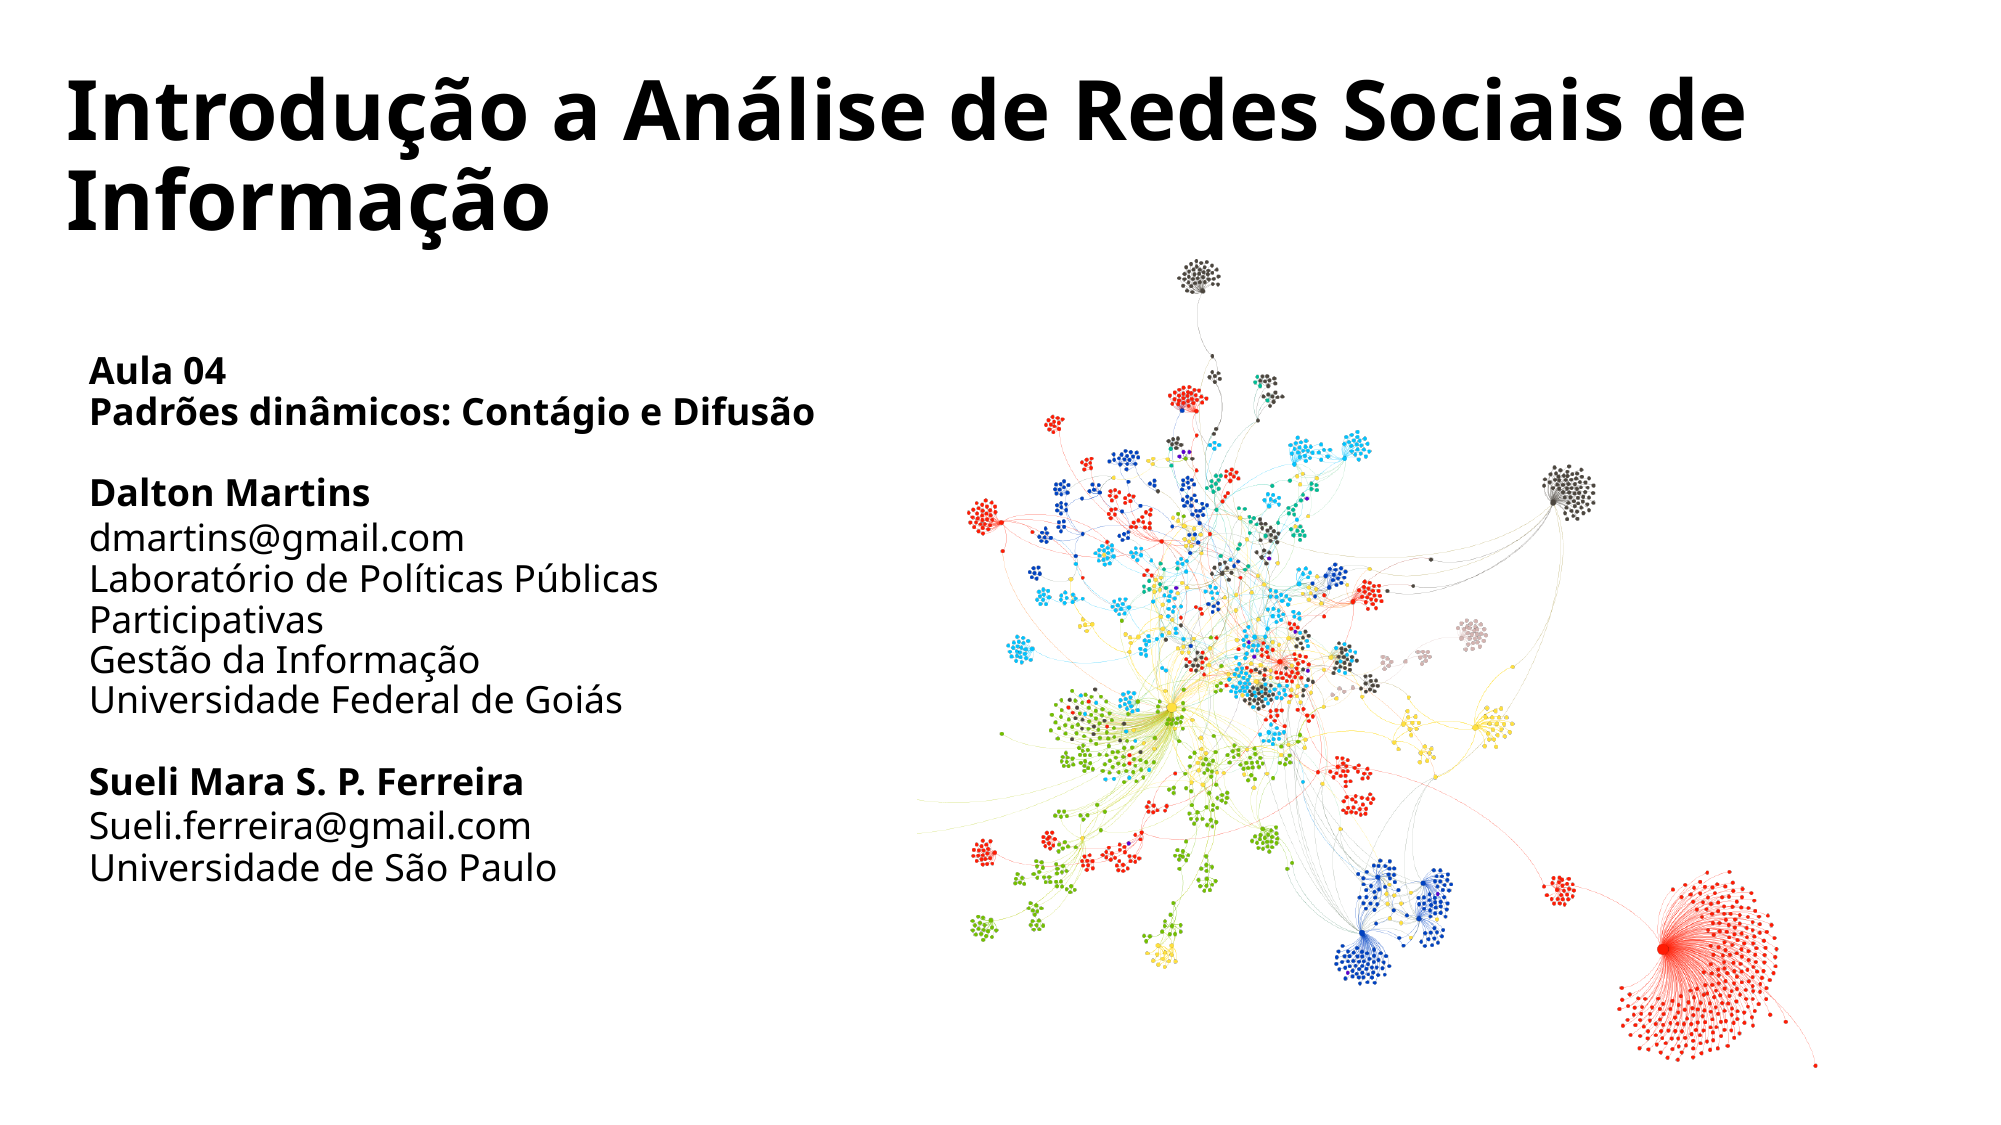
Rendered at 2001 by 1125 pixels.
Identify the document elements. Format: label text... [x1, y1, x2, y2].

title Introdução a Análise de Redes Sociais de Informação [52, 60, 1900, 200]
subtitle Aula 04 Padrões dinâmicos: Contágio e Difusão Dalton Martins dmartins@gmail.com Laboratório de Políticas Públicas Participativas Gestão da Informação Universidade Federal de Goiás Sueli Mara S. P. Ferreira Sueli.ferreira@gmail.com Universidade de São Paulo [73, 345, 917, 990]
picture [917, 232, 1852, 1103]
